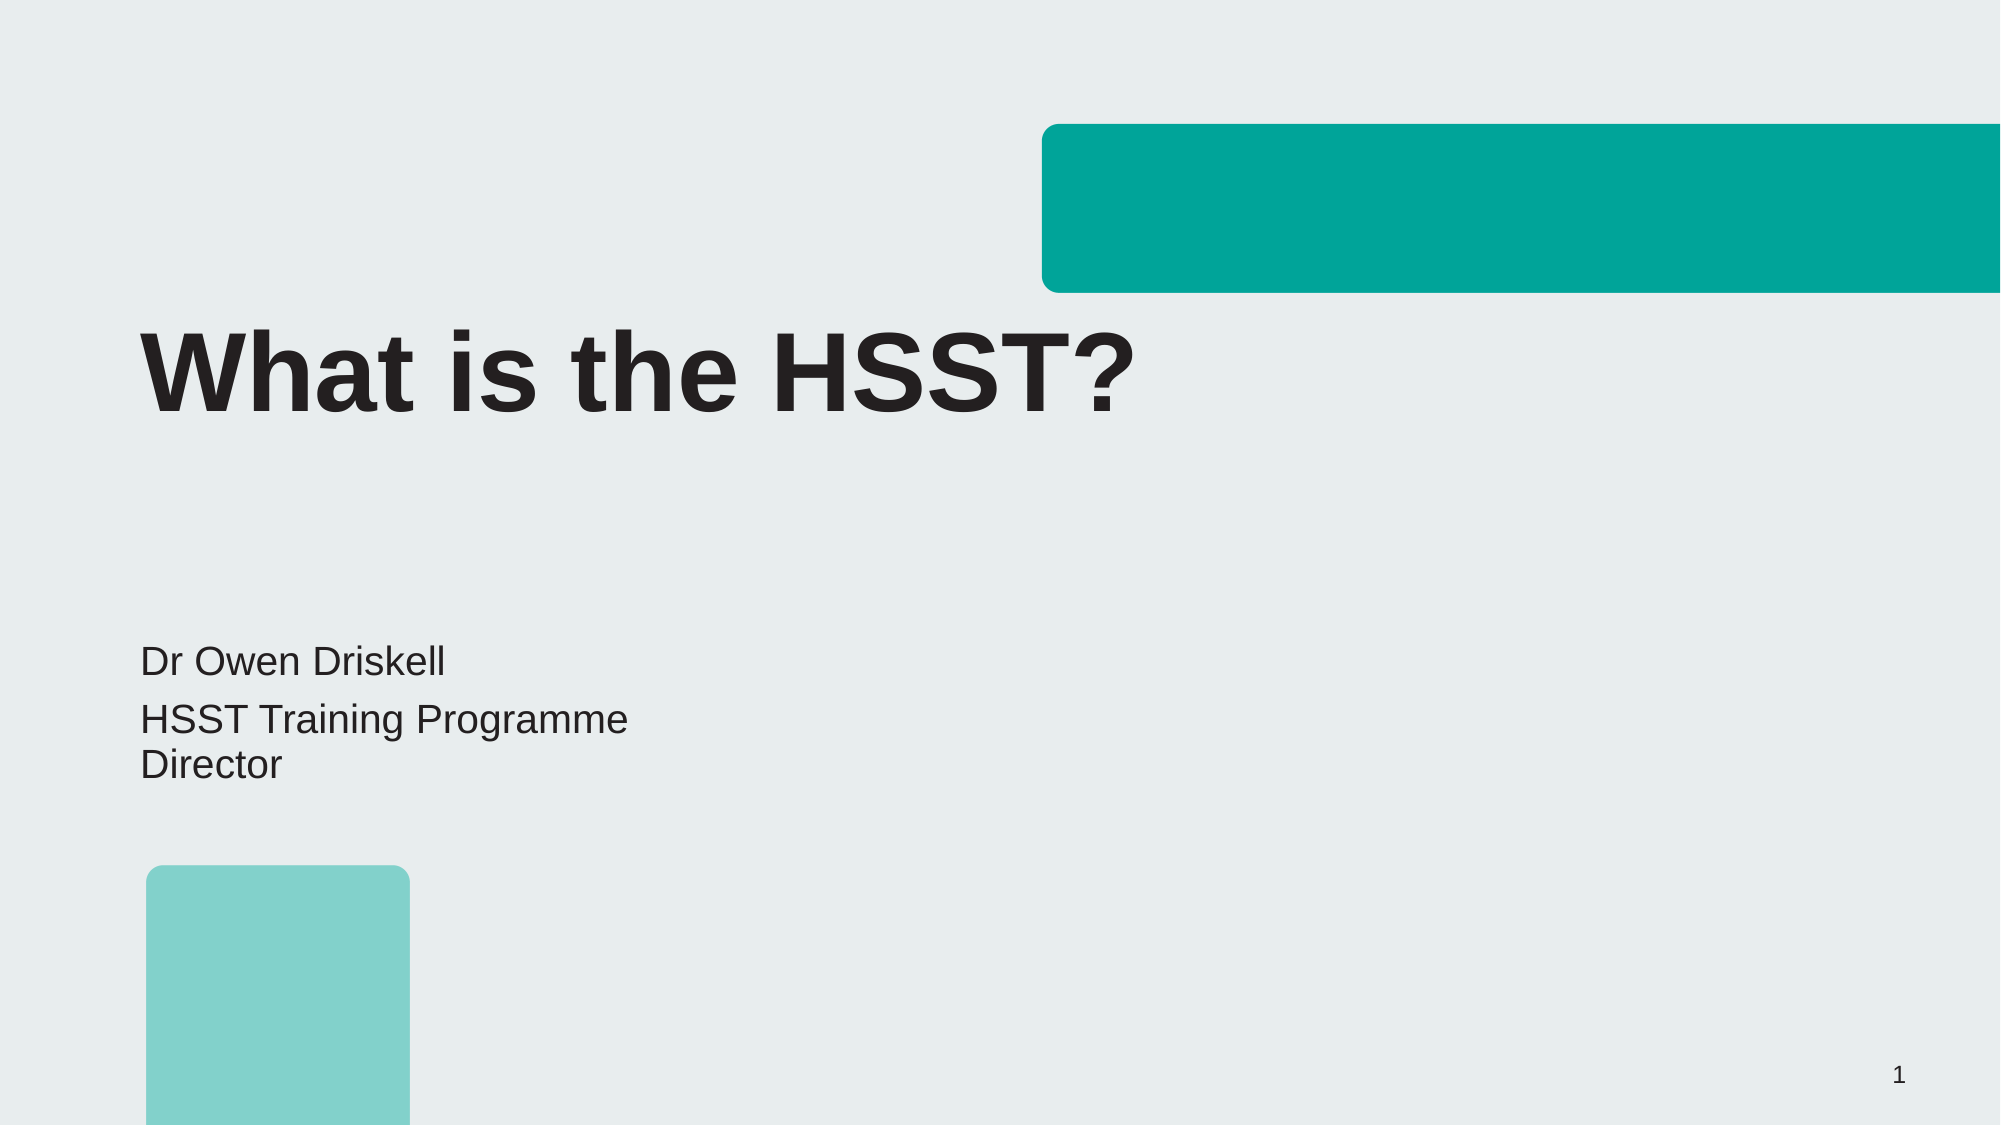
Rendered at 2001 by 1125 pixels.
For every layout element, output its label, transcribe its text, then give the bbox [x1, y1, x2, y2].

list Dr Owen Driskell HSST Training Programme Director [140, 715, 1158, 863]
list What is the HSST? [140, 314, 1910, 572]
